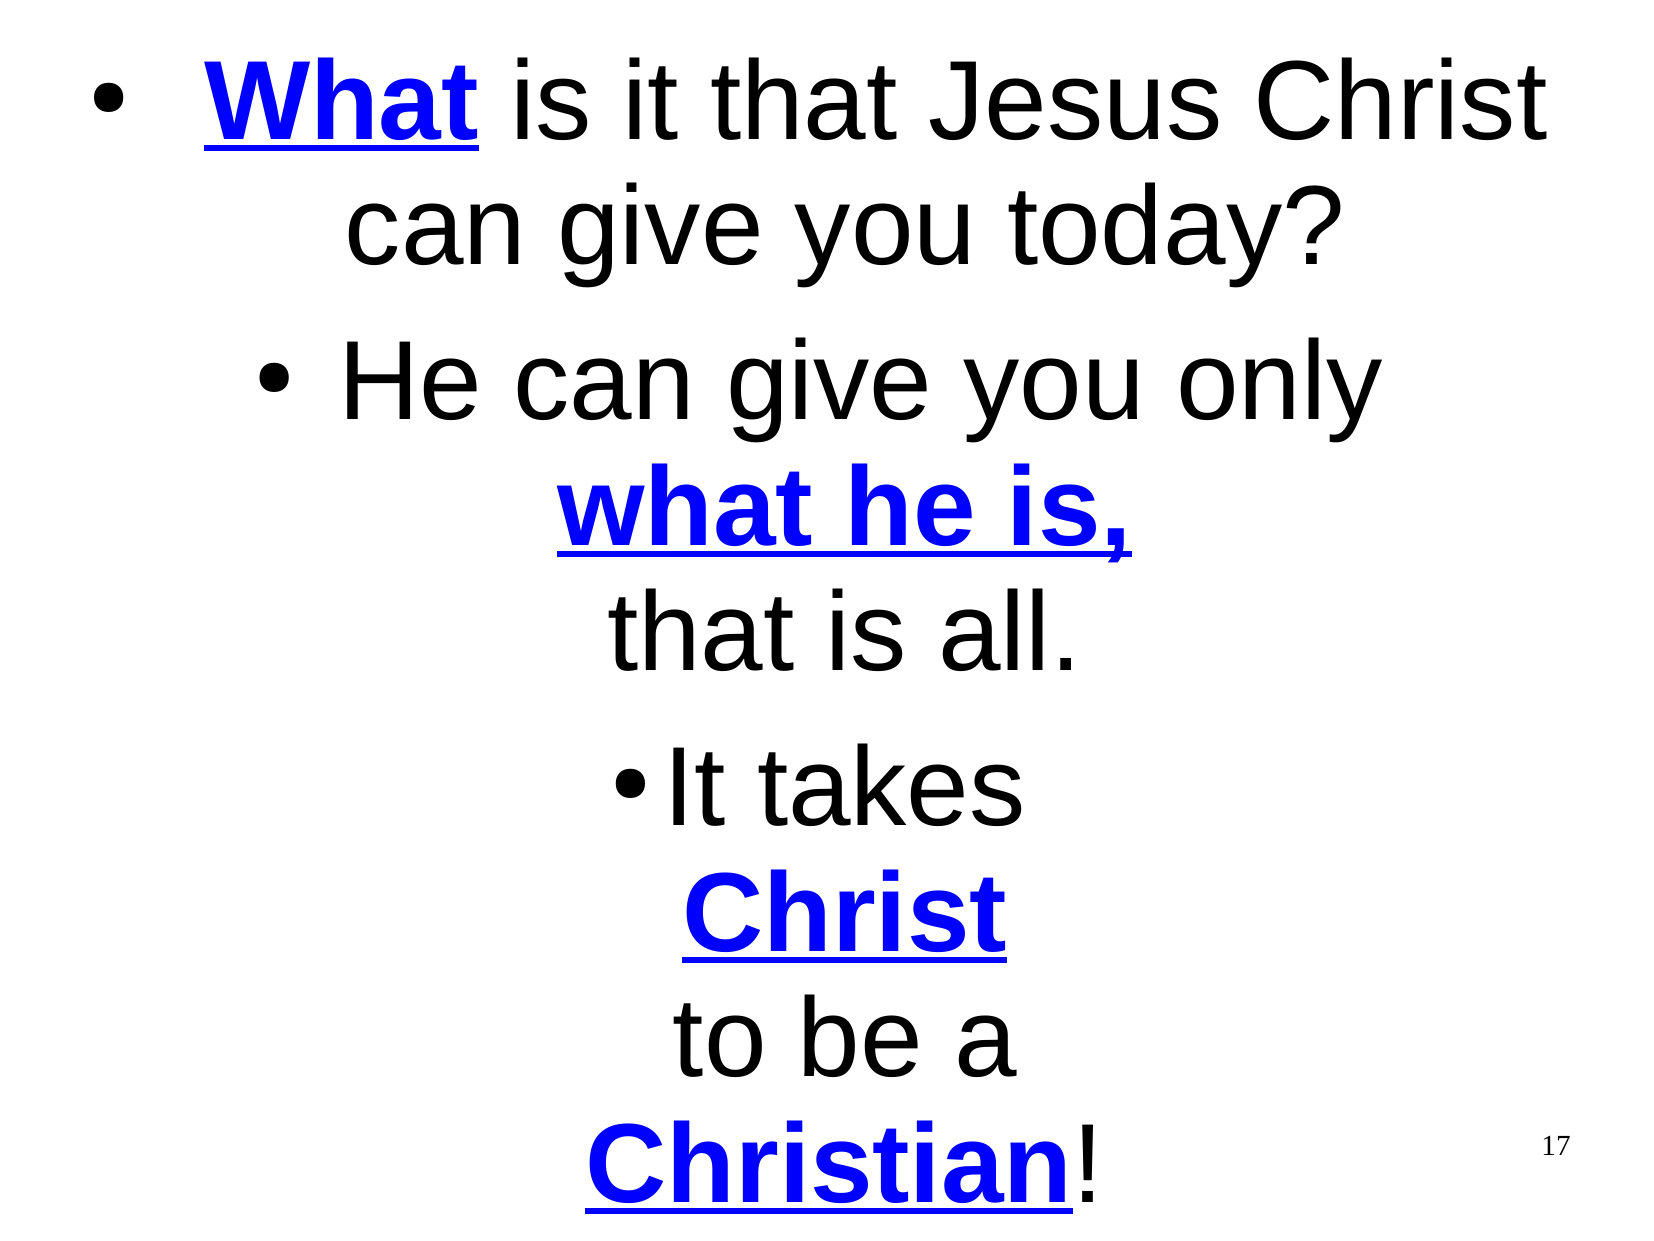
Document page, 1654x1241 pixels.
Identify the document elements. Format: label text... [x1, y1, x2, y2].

list What is it that Jesus Christ can give you today? He can give you only what he is, that is all. It takes Christ to be a Christian! [37, 37, 1613, 1238]
